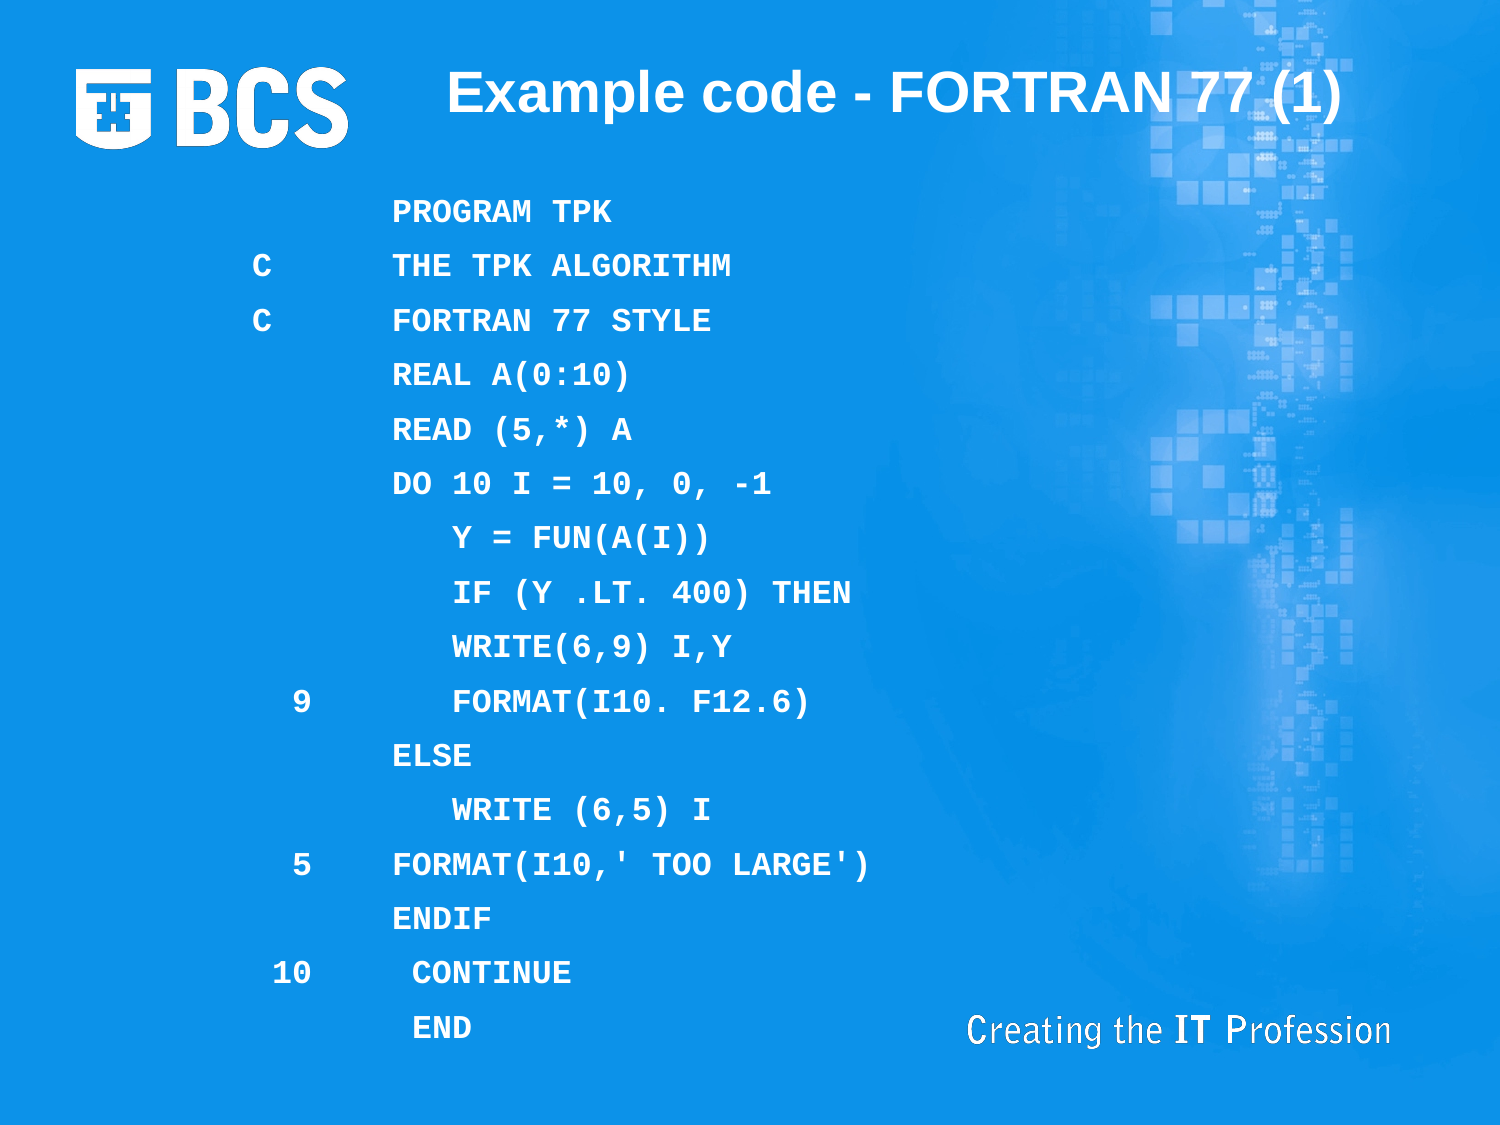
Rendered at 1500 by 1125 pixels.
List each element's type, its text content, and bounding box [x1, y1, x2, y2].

picture [0, 0, 1500, 1125]
title Example code - FORTRAN 77 (1) [413, 29, 1377, 160]
subtitle PROGRAM TPK C THE TPK ALGORITHM C FORTRAN 77 STYLE REAL A(0:10) READ (5,*) A DO 10 I = 10, 0, -1 Y = FUN(A(I)) IF (Y .LT. 400) THEN WRITE(6,9) I,Y 9 FORMAT(I10. F12.6) ELSE WRITE (6,5) I 5 FORMAT(I10,' TOO LARGE') ENDIF 10 CONTINUE END [177, 166, 1300, 1077]
